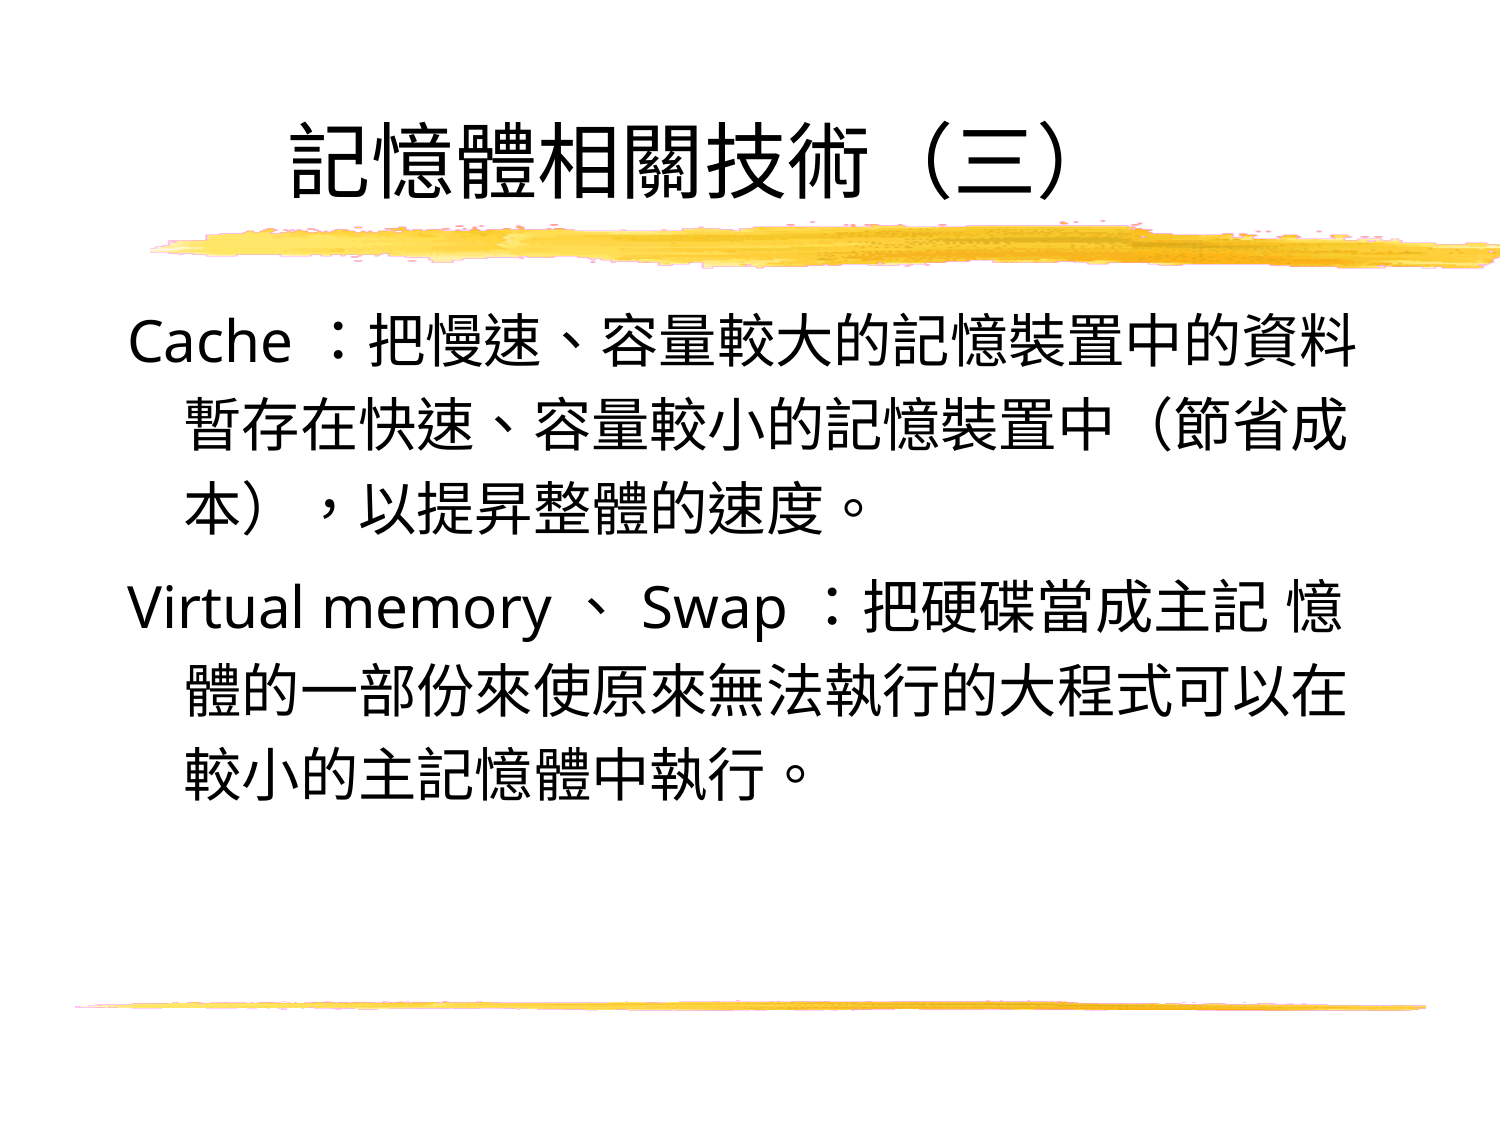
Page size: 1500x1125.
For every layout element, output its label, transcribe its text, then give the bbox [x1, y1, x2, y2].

title 記憶體相關技術（三） [66, 22, 1342, 225]
picture [75, 999, 1426, 1013]
list Cache：把慢速、容量較大的記憶裝置中的資料暫存在快速、容量較小的記憶裝置中（節省成本），以提昇整體的速度。 Virtual memory、Swap：把硬碟當成主記 憶體的一部份來使原來無法執行的大程式可以在較小的主記憶體中執行。 [112, 287, 1388, 978]
picture [150, 215, 1500, 279]
